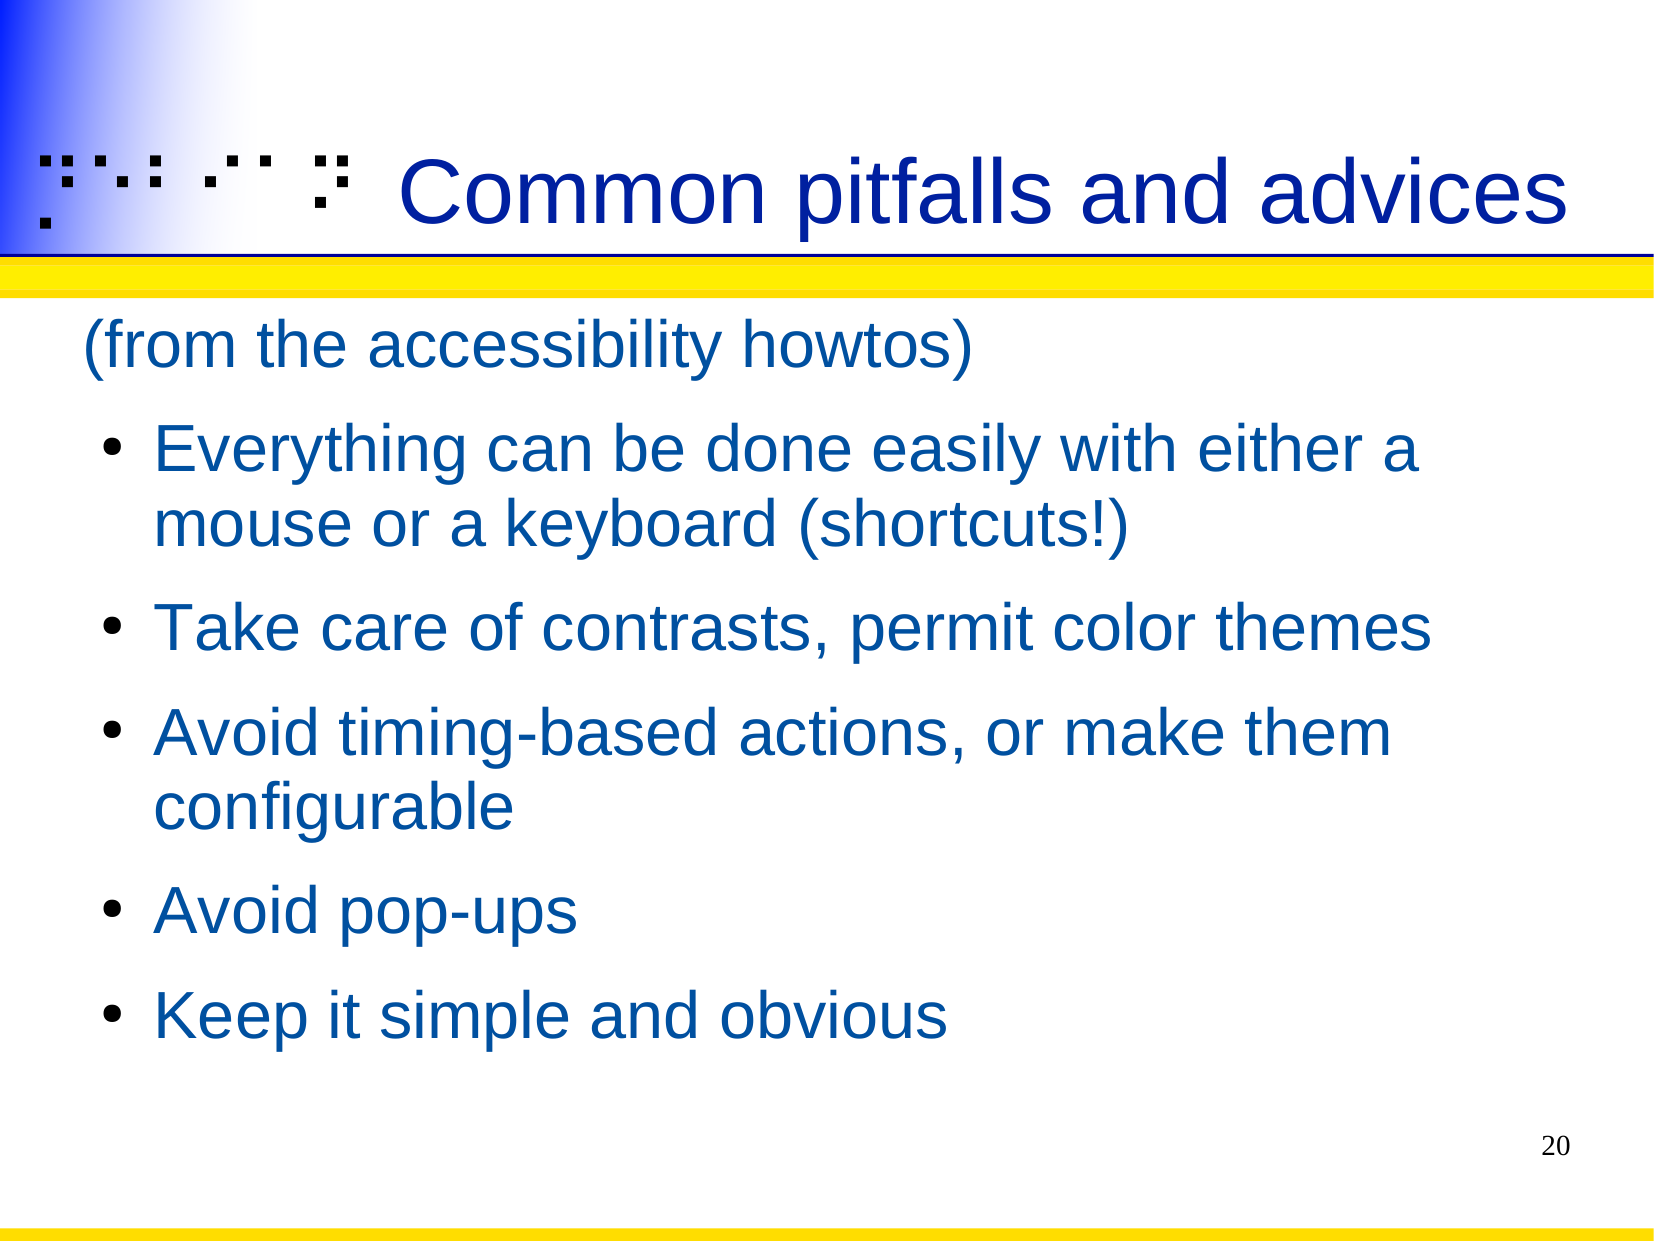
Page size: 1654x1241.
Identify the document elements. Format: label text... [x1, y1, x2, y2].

title Common pitfalls and advices [372, 126, 1571, 257]
list (from the accessibility howtos) Everything can be done easily with either a mouse or a keyboard (shortcuts!) Take care of contrasts, permit color themes Avoid timing-based actions, or make them configurable Avoid pop-ups Keep it simple and obvious [82, 307, 1571, 1111]
